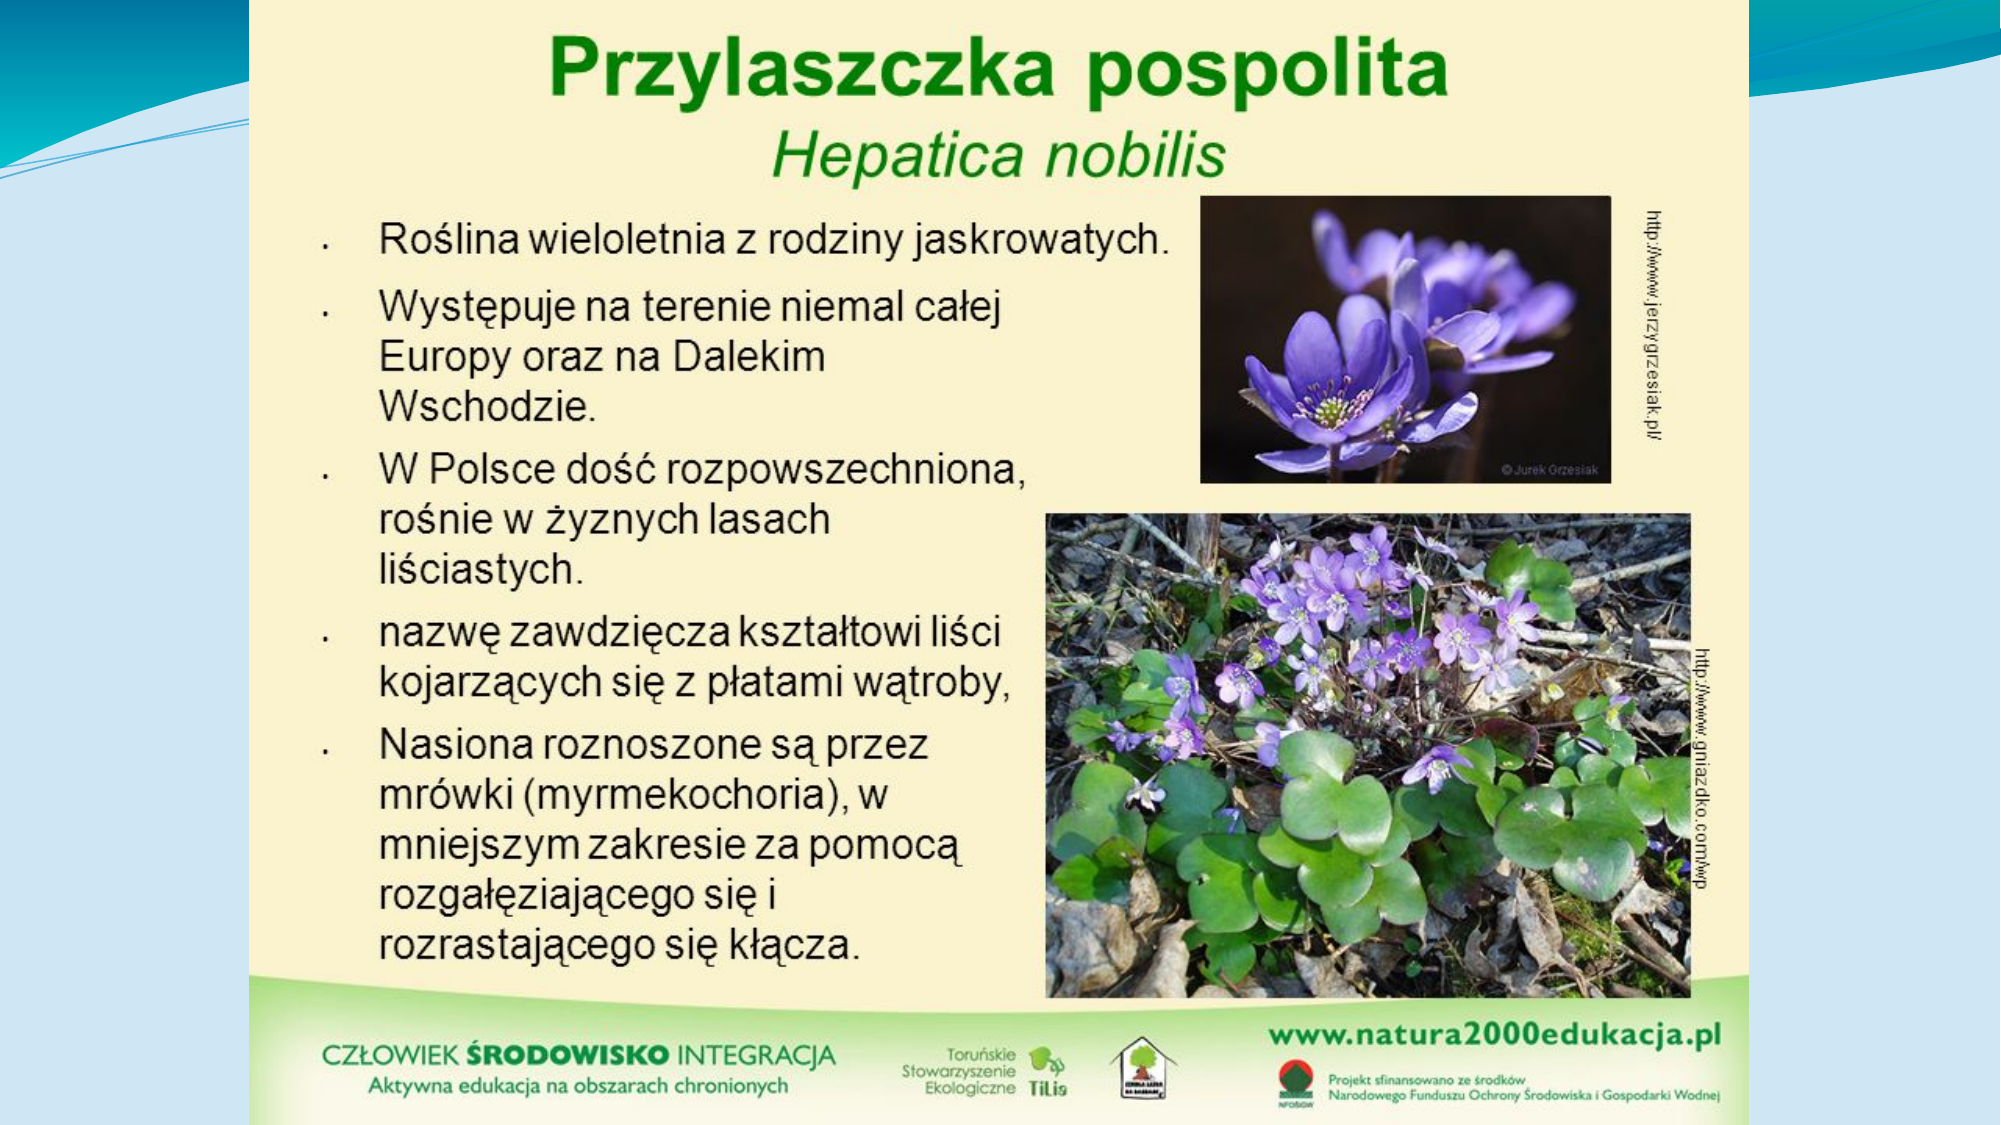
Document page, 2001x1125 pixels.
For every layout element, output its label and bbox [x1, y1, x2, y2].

picture [249, 0, 1749, 1125]
